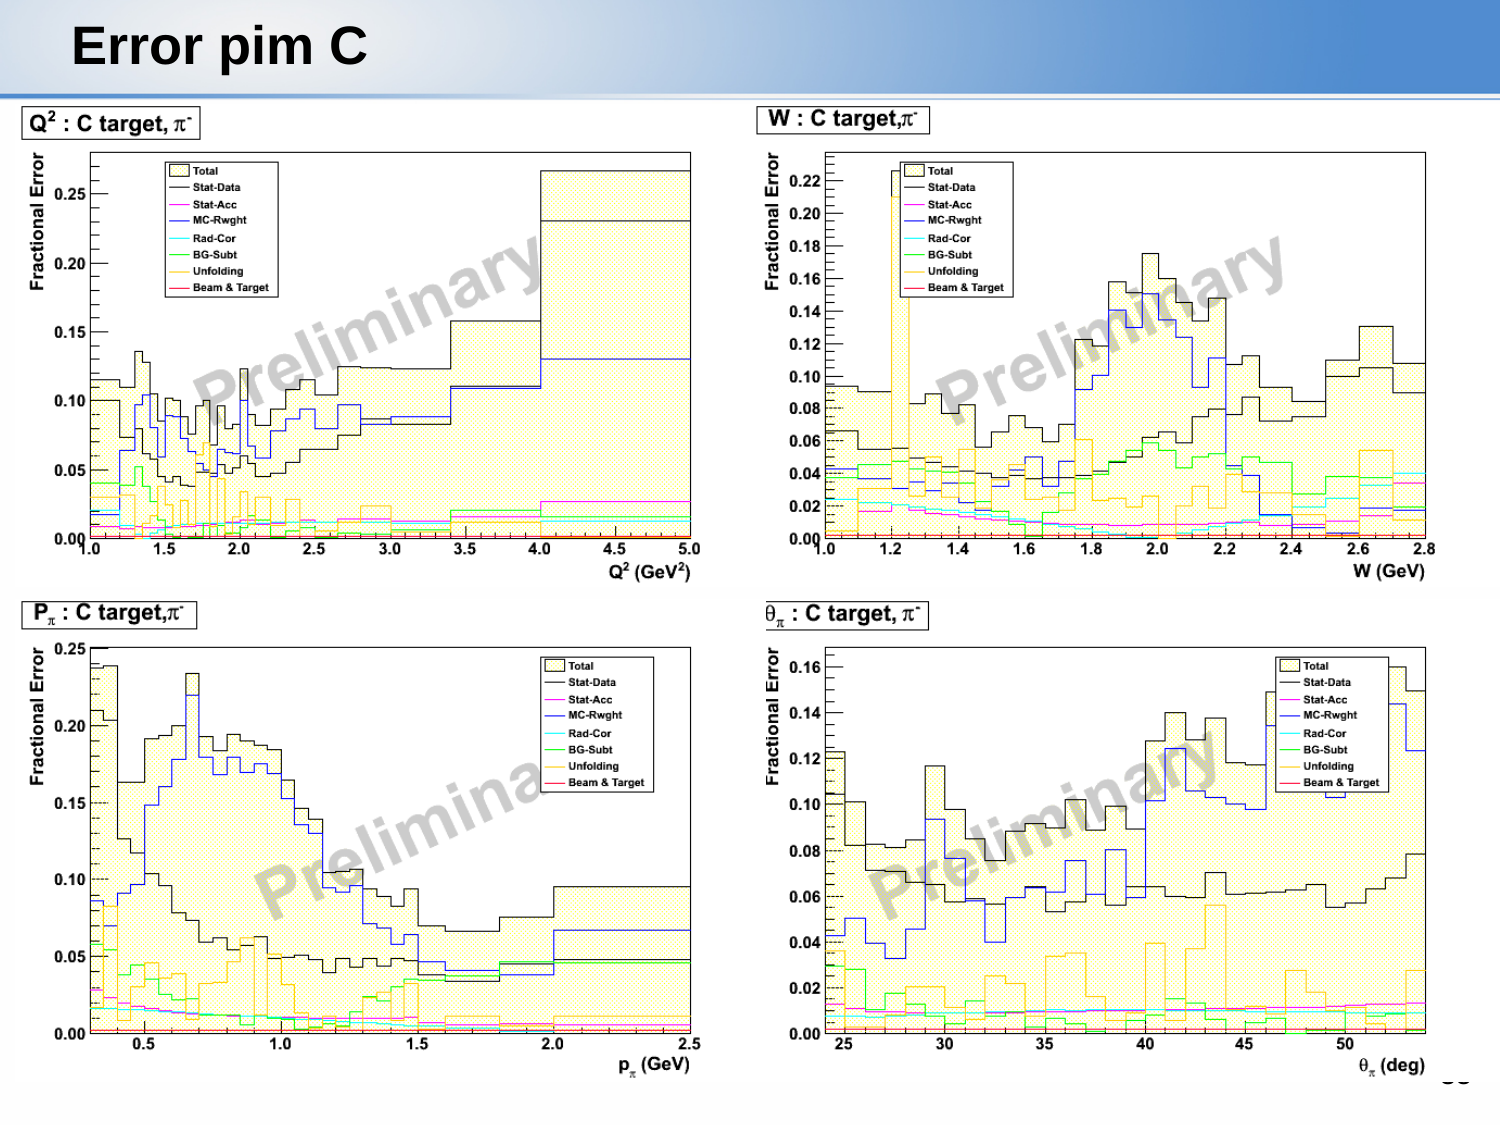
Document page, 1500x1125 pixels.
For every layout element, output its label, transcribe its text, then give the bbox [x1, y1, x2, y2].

picture [0, 0, 1500, 1125]
title Error pim C [37, 0, 1436, 96]
